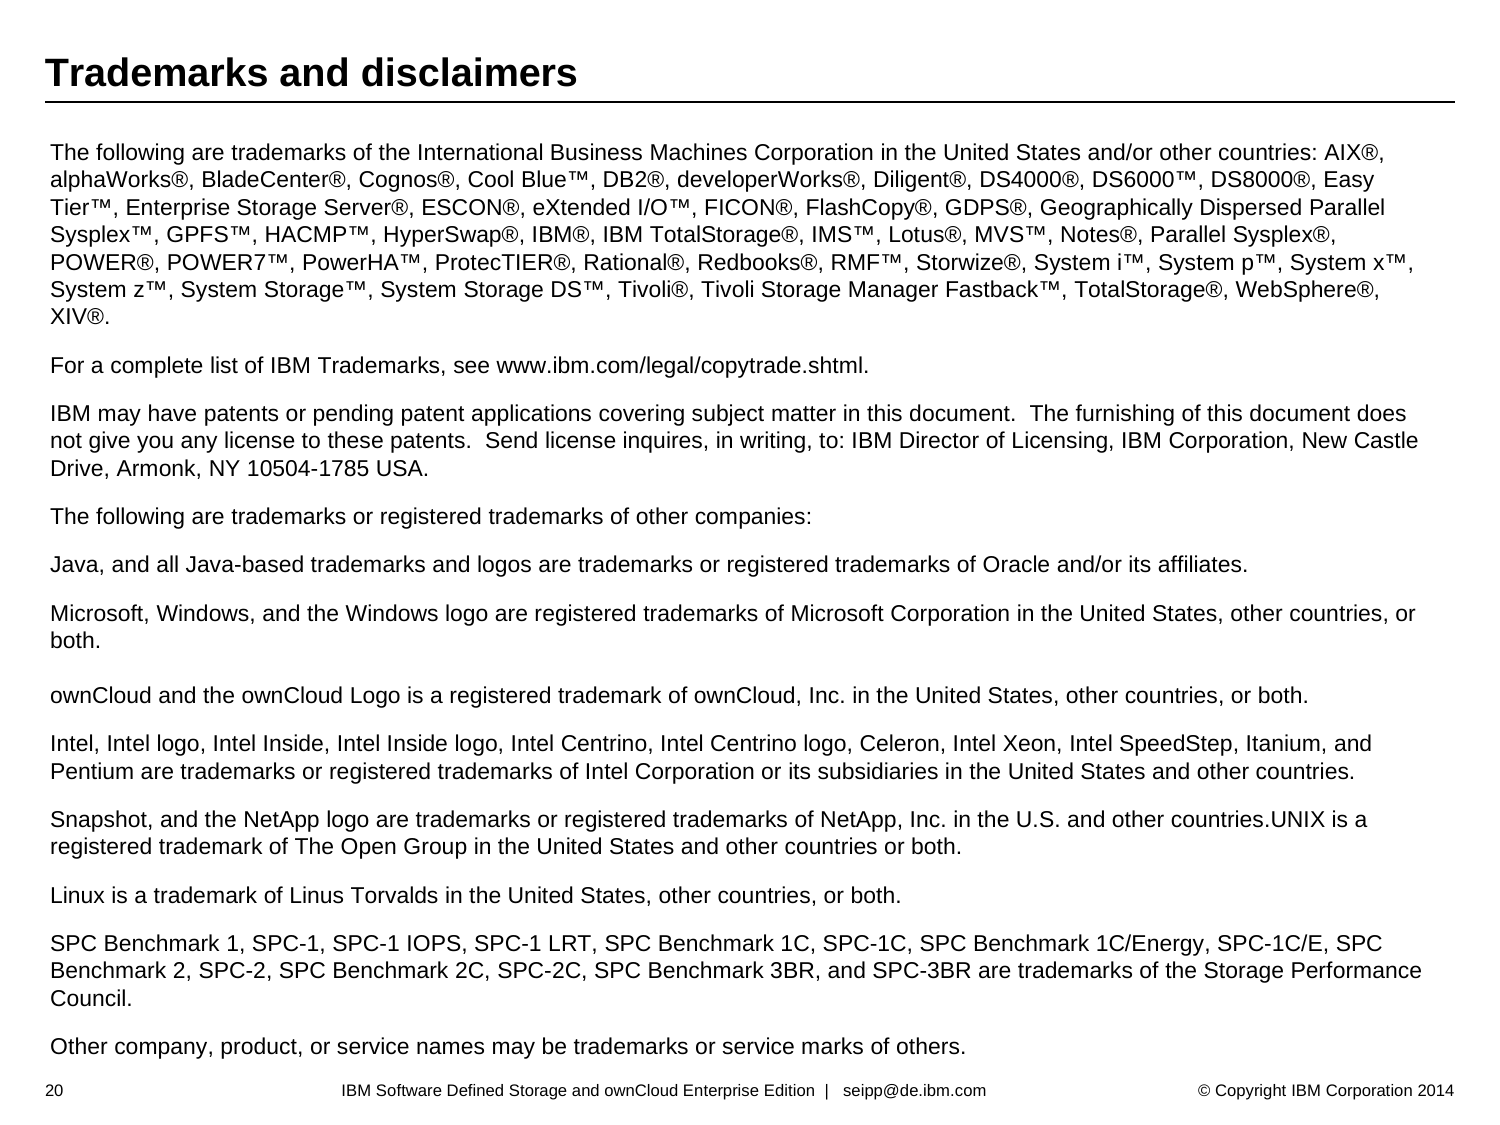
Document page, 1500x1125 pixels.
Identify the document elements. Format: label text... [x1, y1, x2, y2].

title Trademarks and disclaimers [29, 44, 1455, 99]
list The following are trademarks of the International Business Machines Corporation in the United States and/or other countries: AIX®, alphaWorks®, BladeCenter®, Cognos®, Cool Blue™, DB2®, developerWorks®, Diligent®, DS4000®, DS6000™, DS8000®, Easy Tier™, Enterprise Storage Server®, ESCON®, eXtended I/O™, FICON®, FlashCopy®, GDPS®, Geographically Dispersed Parallel Sysplex™, GPFS™, HACMP™, HyperSwap®, IBM®, IBM TotalStorage®, IMS™, Lotus®, MVS™, Notes®, Parallel Sysplex®, POWER®, POWER7™, PowerHA™, ProtecTIER®, Rational®, Redbooks®, RMF™, Storwize®, System i™, System p™, System x™, System z™, System Storage™, System Storage DS™, Tivoli®, Tivoli Storage Manager Fastback™, TotalStorage®, WebSphere®, XIV®. For a complete list of IBM Trademarks, see www.ibm.com/legal/copytrade.shtml. IBM may have patents or pending patent applications covering subject matter in this document. The furnishing of this document does not give you any license to these patents. Send license inquires, in writing, to: IBM Director of Licensing, IBM Corporation, New Castle Drive, Armonk, NY 10504-1785 USA. The following are trademarks or registered trademarks of other companies: Java, and all Java-based trademarks and logos are trademarks or registered trademarks of Oracle and/or its affiliates. Microsoft, Windows, and the Windows logo are registered trademarks of Microsoft Corporation in the United States, other countries, or both. ownCloud and the ownCloud Logo is a registered trademark of ownCloud, Inc. in the United States, other countries, or both. Intel, Intel logo, Intel Inside, Intel Inside logo, Intel Centrino, Intel Centrino logo, Celeron, Intel Xeon, Intel SpeedStep, Itanium, and Pentium are trademarks or registered trademarks of Intel Corporation or its subsidiaries in the United States and other countries. Snapshot, and the NetApp logo are trademarks or registered trademarks of NetApp, Inc. in the U.S. and other countries.UNIX is a registered trademark of The Open Group in the United States and other countries or both. Linux is a trademark of Linus Torvalds in the United States, other countries, or both. SPC Benchmark 1, SPC-1, SPC-1 IOPS, SPC-1 LRT, SPC Benchmark 1C, SPC-1C, SPC Benchmark 1C/Energy, SPC-1C/E, SPC Benchmark 2, SPC-2, SPC Benchmark 2C, SPC-2C, SPC Benchmark 3BR, and SPC-3BR are trademarks of the Storage Performance Council. Other company, product, or service names may be trademarks or service marks of others. [35, 129, 1461, 1067]
